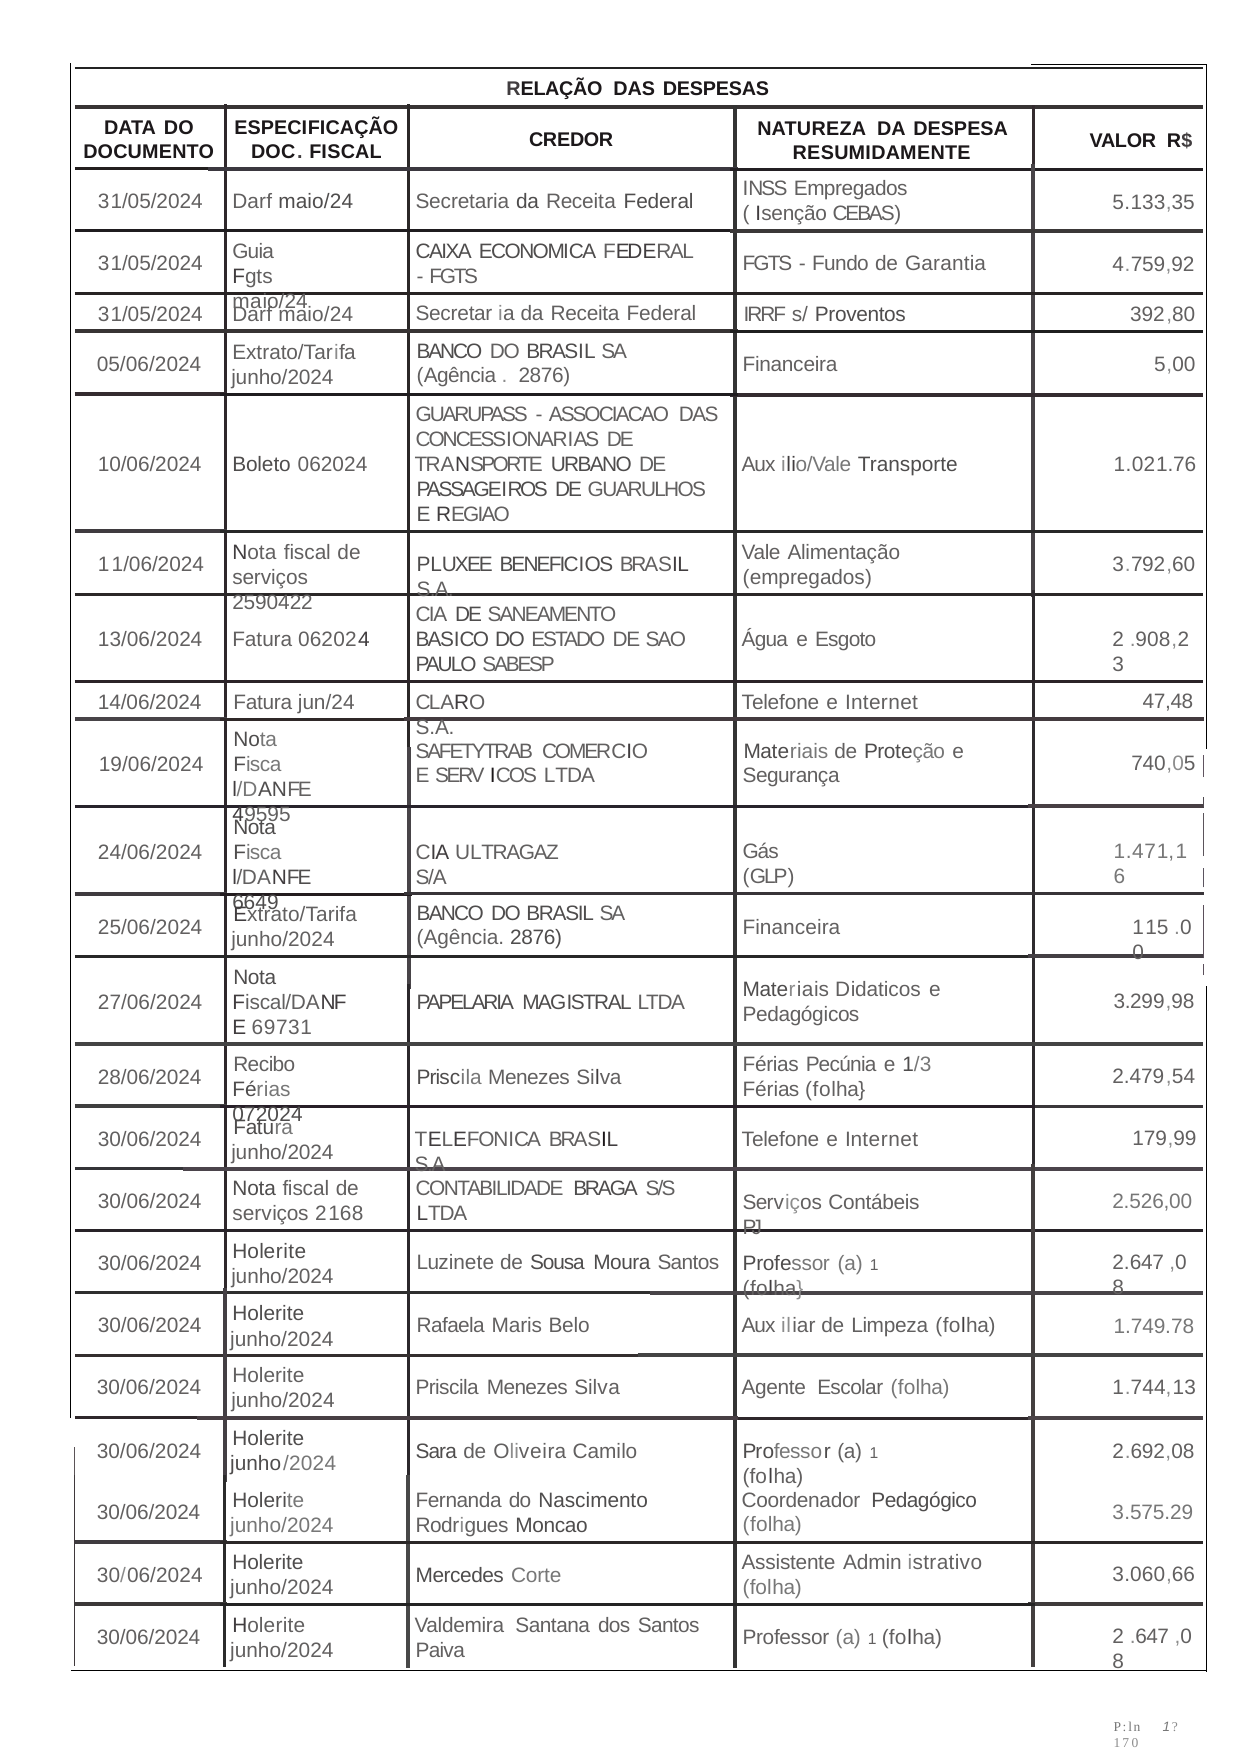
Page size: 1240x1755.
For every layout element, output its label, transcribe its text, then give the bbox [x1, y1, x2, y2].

text_box Fatura junho/2024 [229, 1113, 338, 1164]
text_box CAIXA ECONOMICA FEDERAL - FGTS [413, 237, 703, 288]
text_box Fatura jun/24 [231, 688, 359, 714]
text_box Holerite junho/2024 [229, 1237, 338, 1288]
text_box 30/06/2024 [95, 1311, 206, 1337]
text_box SAFETYTRAB COMERCIO E SERV ICOS LTDA [413, 738, 666, 788]
text_box Financeira [740, 350, 842, 376]
text_box Mercedes Corte [413, 1561, 565, 1587]
text_box 31/05/2024 [95, 187, 205, 213]
text_box Nota Fiscal/DANFE 69731 [230, 963, 359, 1039]
text_box Telefone e Internet [739, 688, 926, 714]
text_box Fatura 062024 [230, 625, 373, 651]
text_box Valdemira Santana dos Santos Paiva [412, 1611, 706, 1662]
text_box Holerite junho/2024 [228, 1424, 340, 1475]
text_box 10/06/2024 [95, 450, 206, 476]
text_box RELAÇÃO DAS DESPESAS [504, 75, 773, 100]
text_box Priscila Menezes Silva [413, 1373, 624, 1399]
text_box Agente Escolar (folha) [739, 1373, 953, 1399]
text_box CONTABILIDADE BRAGA S/S LTDA [413, 1174, 681, 1225]
text_box 5,00 [1152, 350, 1198, 376]
text_box 30/06/2024 [94, 1623, 205, 1649]
text_box Coordenador Pedagógico (folha) [739, 1487, 981, 1537]
text_box Aux iliar de Limpeza (folha) [739, 1311, 998, 1337]
text_box 11/06/2024 [95, 550, 205, 576]
text_box Extrato/Tarifa junho/2024 [229, 338, 363, 389]
text_box Rafaela Maris Belo [414, 1311, 592, 1337]
text_box 05/06/2024 [94, 350, 206, 376]
text_box CREDOR [527, 126, 617, 151]
text_box 179,99 [1130, 1124, 1198, 1150]
text_box 2.692,08 [1110, 1437, 1198, 1463]
text_box 115 .00 [1130, 913, 1198, 939]
text_box Assistente Admin istrativo (folha) [739, 1548, 985, 1599]
text_box Materiais Didaticos e Pedagógicos [740, 975, 944, 1026]
text_box INSS Empregados ( Isenção CEBAS) [740, 174, 998, 225]
text_box 392,80 [1128, 300, 1198, 326]
text_box 3.060,66 [1110, 1560, 1198, 1586]
text_box 3.575.29 [1110, 1498, 1197, 1524]
text_box Gás (GLP) [740, 837, 837, 863]
text_box DATA DO DOCUMENTO [81, 113, 220, 163]
text_box ESPECIFICAÇÃO DOC. FISCAL [232, 113, 403, 163]
text_box 28/06/2024 [95, 1063, 206, 1089]
text_box Aux ilio/Vale Transporte [739, 450, 963, 476]
text_box 2.647 ,08 [1110, 1248, 1198, 1274]
text_box Vale Alimentação (empregados) [739, 538, 907, 589]
text_box CLARO S.A. [413, 688, 525, 714]
text_box Nota Fisca l/DANFE 49595 [230, 725, 360, 801]
text_box 14/06/2024 [95, 688, 206, 714]
text_box Férias Pecúnia e 1/3 Férias (folha} [740, 1050, 999, 1101]
text_box VALOR R$ [1087, 127, 1198, 152]
text_box 31/05/2024 [95, 300, 205, 326]
text_box 740,05 [1129, 749, 1198, 775]
text_box Extrato/Tarifa junho/2024 [229, 900, 362, 951]
text_box Holerite junho/2024 [228, 1548, 338, 1599]
text_box 1.021.76 [1111, 450, 1199, 476]
text_box 19/06/2024 [96, 750, 206, 776]
text_box Guia Fgts maio/24 [230, 237, 323, 288]
text_box GUARUPASS - ASSOCIACAO DAS CONCESSIONARIAS DE TRANSPORTE URBANO DE PASSAGEIROS DE GUARULHOS E REGIAO [412, 400, 728, 526]
text_box IRRF s/ Proventos [741, 300, 908, 326]
text_box 4.759,92 [1110, 250, 1198, 276]
text_box Professor (a) 1 (folha) [740, 1437, 944, 1463]
text_box 30/06/2024 [95, 1125, 206, 1151]
text_box Holerite junho/2024 [229, 1361, 338, 1412]
text_box 30/06/2024 [94, 1561, 205, 1587]
text_box Água e Esgoto [739, 625, 881, 651]
text_box Holerite junho/2024 [228, 1611, 338, 1662]
text_box 3.792,60 [1110, 550, 1198, 576]
text_box Nota fiscal de serviços 2168 [230, 1174, 367, 1225]
text_box Serviços Contábeis PJ [740, 1188, 947, 1214]
text_box 30/06/2024 [95, 1249, 206, 1275]
text_box P:ln 1?170 [1111, 1718, 1206, 1737]
text_box 30/06/2024 [94, 1498, 205, 1524]
text_box Holerite junho/2024 [228, 1298, 338, 1350]
text_box PAPELARIA MAGISTRAL LTDA [414, 988, 691, 1014]
text_box Telefone e Internet [739, 1125, 925, 1151]
text_box 5.133,35 [1110, 188, 1198, 214]
text_box 1.471,16 [1111, 837, 1199, 863]
text_box Luzinete de Sousa Moura Santos [414, 1248, 725, 1274]
text_box 24/06/2024 [95, 838, 207, 864]
text_box 47,48 [1140, 687, 1196, 713]
text_box 2 .908,23 [1110, 625, 1197, 651]
text_box Fernanda do Nascimento Rodrigues Moncao [413, 1486, 653, 1537]
text_box 3.299,98 [1111, 987, 1198, 1013]
text_box Materiais de Proteção e Segurança [740, 738, 967, 788]
text_box Boleto 062024 [230, 450, 372, 476]
text_box CIA DE SANEAMENTO BASICO DO ESTADO DE SAO PAULO SABESP [413, 600, 698, 676]
text_box Financeira [740, 913, 843, 939]
text_box 13/06/2024 [95, 625, 207, 651]
text_box Secretaria da Receita Federal [413, 187, 698, 213]
text_box Darf maio/24 [230, 187, 358, 213]
text_box 25/06/2024 [95, 913, 207, 939]
text_box 2.479,54 [1110, 1062, 1199, 1088]
text_box Secretar ia da Receita Federal [413, 299, 698, 325]
text_box PLUXEE BENEFICIOS BRASIL S.A. [414, 550, 725, 576]
text_box 30/06/2024 [94, 1437, 206, 1463]
text_box BANCO DO BRASIL SA (Agência . 2876) [414, 338, 724, 388]
text_box Professor (a) 1 (folha) [740, 1623, 944, 1649]
text_box 1.749.78 [1111, 1312, 1198, 1338]
text_box FGTS - Fundo de Garantia [740, 249, 988, 275]
text_box Priscila Menezes Silva [414, 1063, 623, 1089]
text_box Recibo Férias 072024 [230, 1050, 363, 1101]
text_box Sara de Oliveira Camilo [413, 1437, 639, 1463]
text_box 2.526,00 [1110, 1187, 1196, 1213]
text_box 30/06/2024 [94, 1373, 206, 1399]
text_box Holerite junho/2024 [228, 1486, 338, 1537]
text_box 27/06/2024 [95, 988, 207, 1014]
text_box CIA ULTRAGAZ S/A [413, 838, 595, 864]
text_box Darf maio/24 [230, 300, 358, 326]
text_box Nota Fisca l/DANFE 6649 [230, 813, 360, 889]
text_box 31/05/2024 [95, 249, 205, 275]
text_box BANCO DO BRASIL SA (Agência. 2876) [414, 900, 721, 950]
text_box 1.744,13 [1110, 1373, 1199, 1399]
text_box NATUREZA DA DESPESA RESUMIDAMENTE [755, 114, 1014, 164]
text_box Professor (a) 1 (folha} [740, 1249, 943, 1275]
text_box TELEFONICA BRASIL S.A [412, 1125, 645, 1151]
text_box 30/06/2024 [95, 1187, 206, 1213]
text_box Nota fiscal de serviços 2590422 [230, 538, 400, 589]
text_box 2 .647 ,08 [1110, 1622, 1198, 1648]
